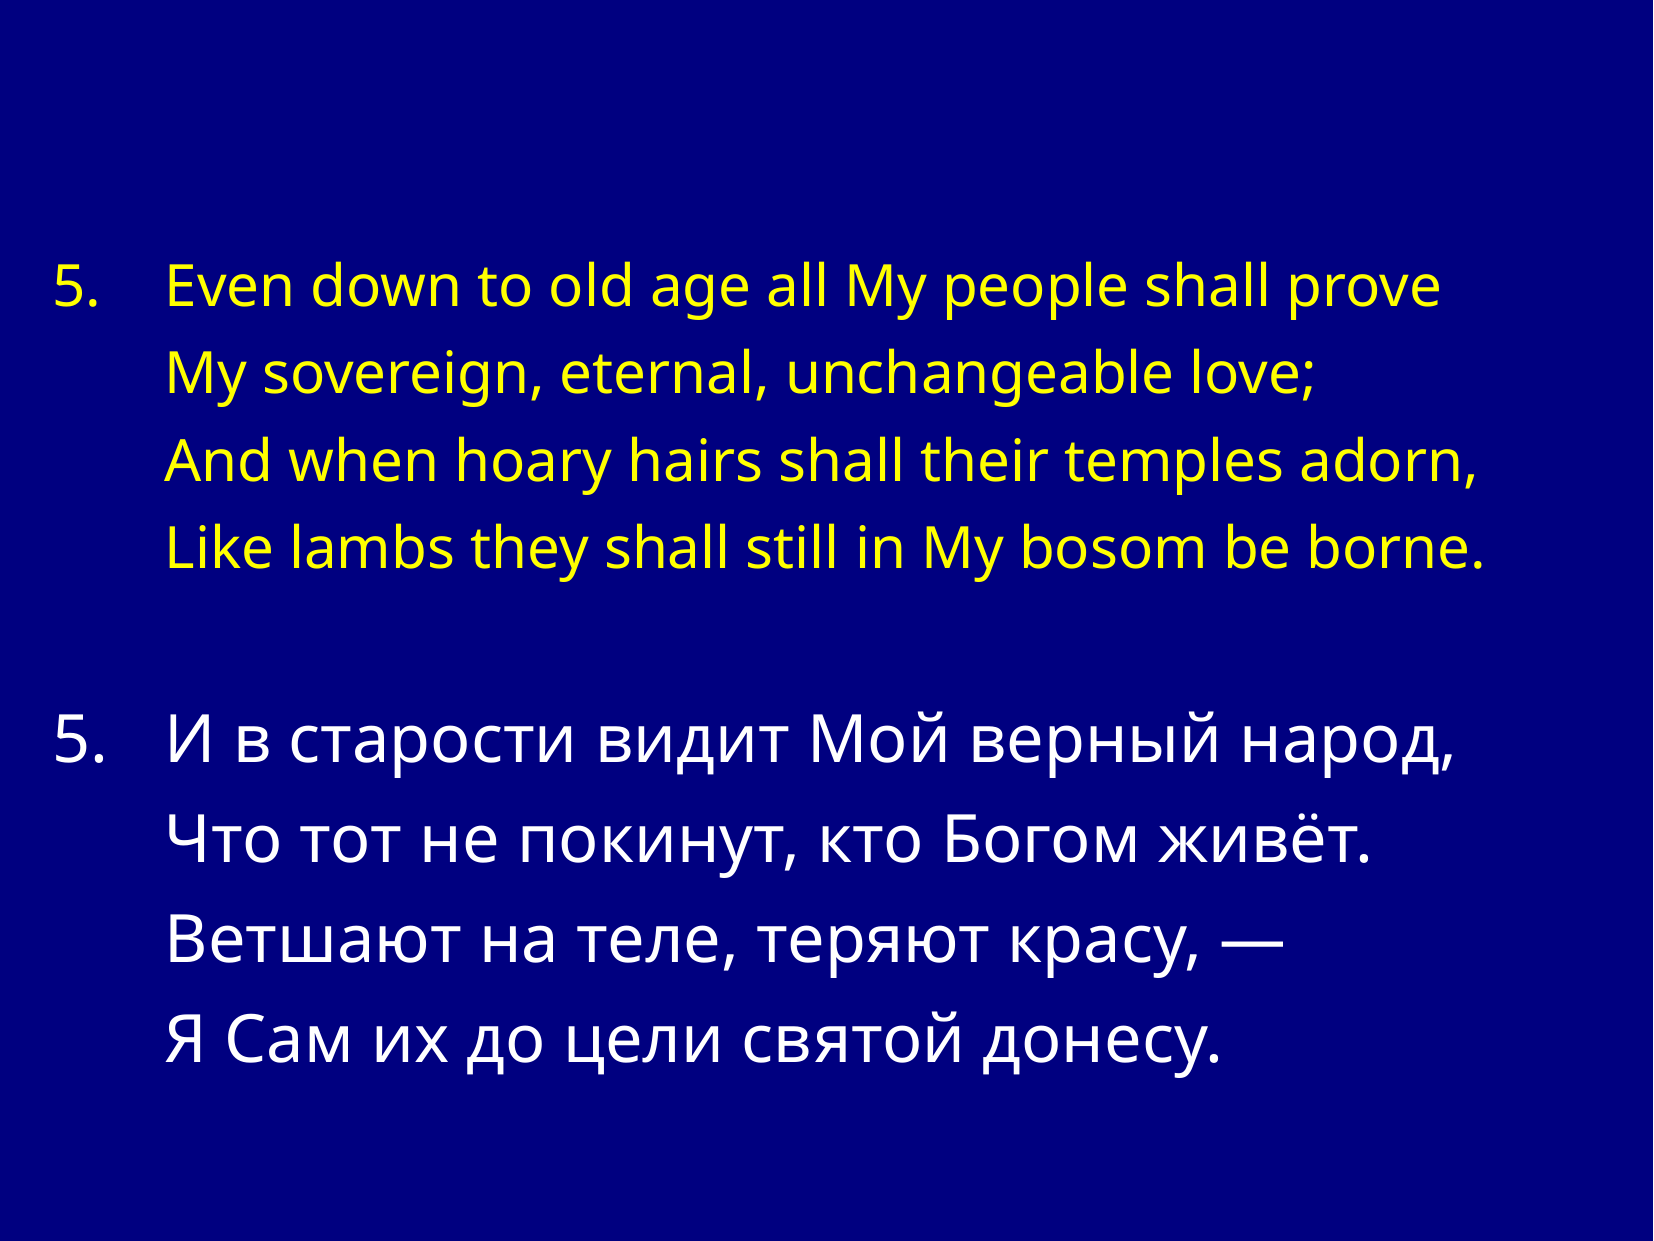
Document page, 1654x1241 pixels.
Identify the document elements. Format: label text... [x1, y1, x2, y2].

text_box 5. И в старости видит Мой верный народ, Что тот не покинут, кто Богом живёт. Ветшают на теле, теряют красу, — Я Сам их до цели святой донесу. [37, 675, 1651, 1163]
text_box 5. Even down to old age all My people shall prove My sovereign, eternal, unchangeable love; And when hoary hairs shall their temples adorn, Like lambs they shall still in My bosom be borne. [37, 150, 1651, 638]
